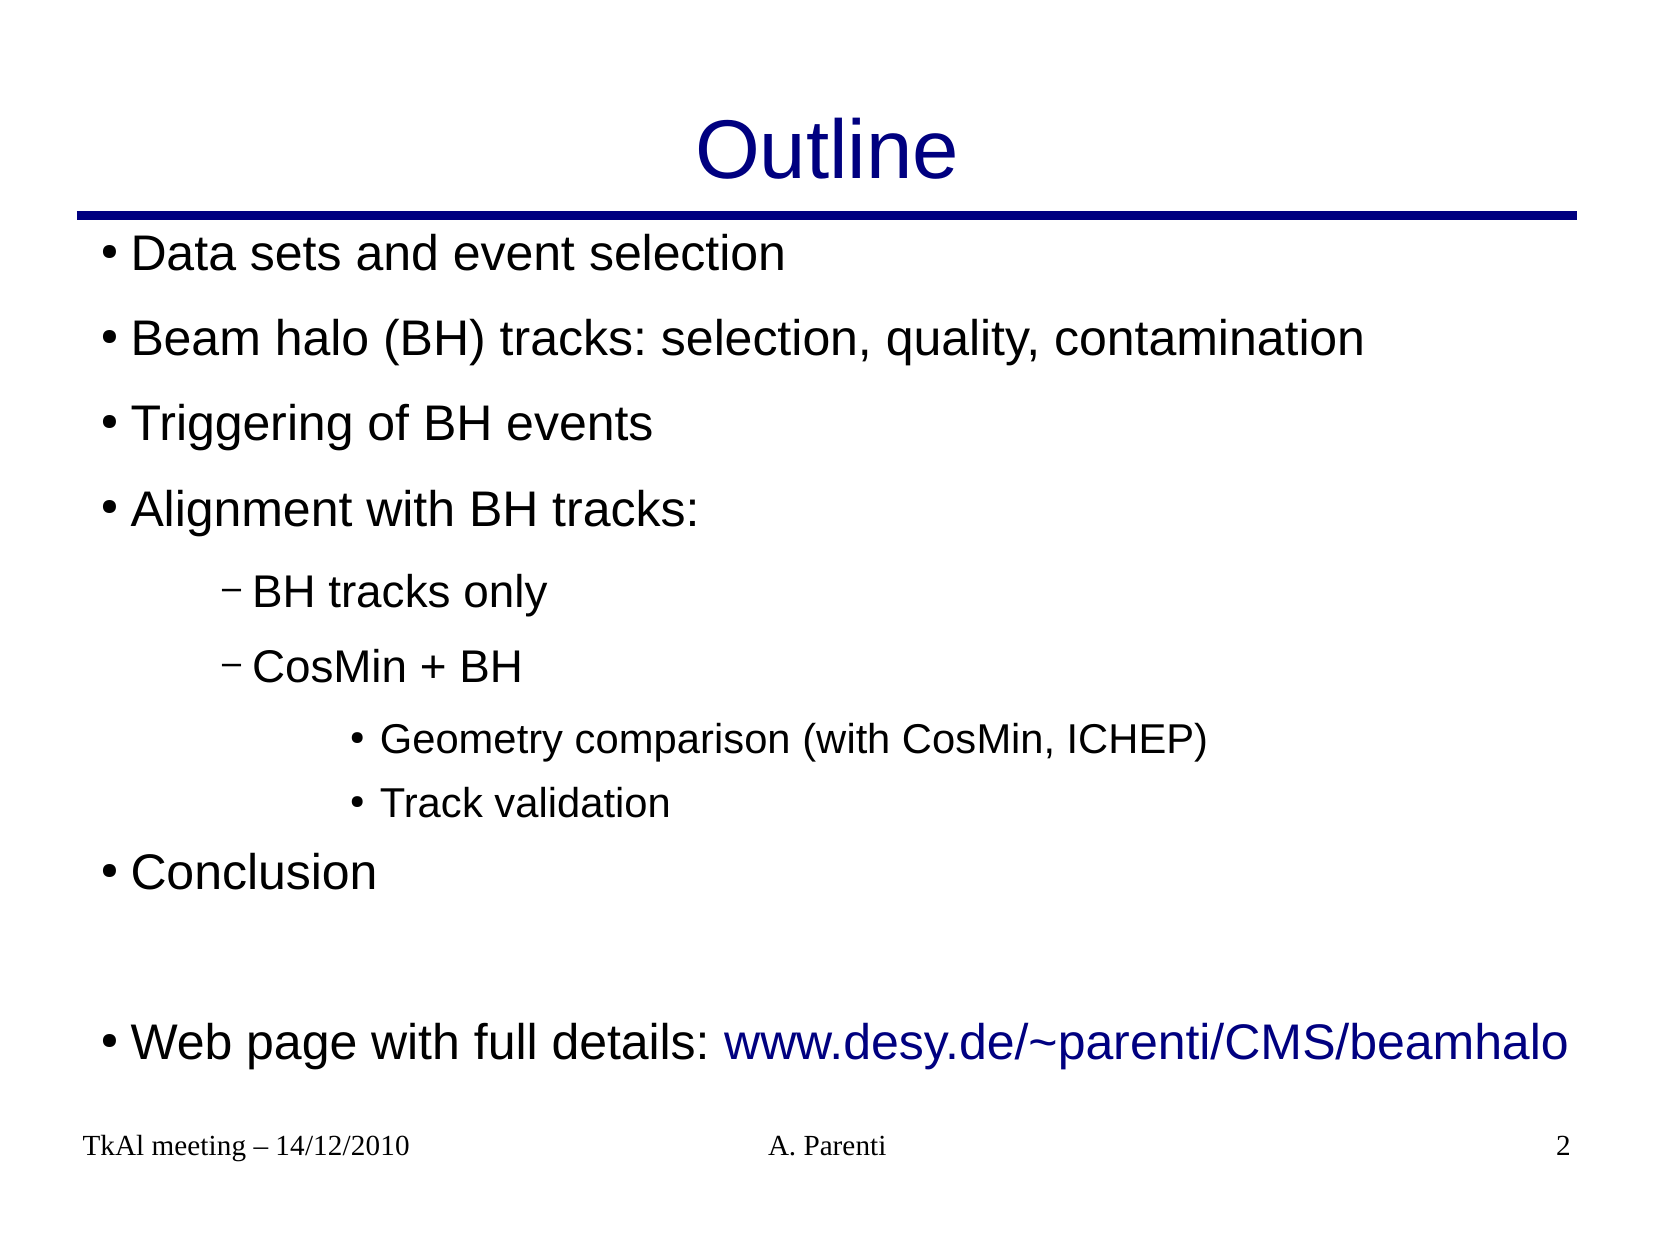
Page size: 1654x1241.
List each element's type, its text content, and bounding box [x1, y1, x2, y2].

title Outline [82, 75, 1571, 225]
list Data sets and event selection Beam halo (BH) tracks: selection, quality, contamination Triggering of BH events Alignment with BH tracks: BH tracks only CosMin + BH Geometry comparison (with CosMin, ICHEP) Track validation Conclusion Web page with full details: www.desy.de/~parenti/CMS/beamhalo [82, 225, 1571, 1094]
